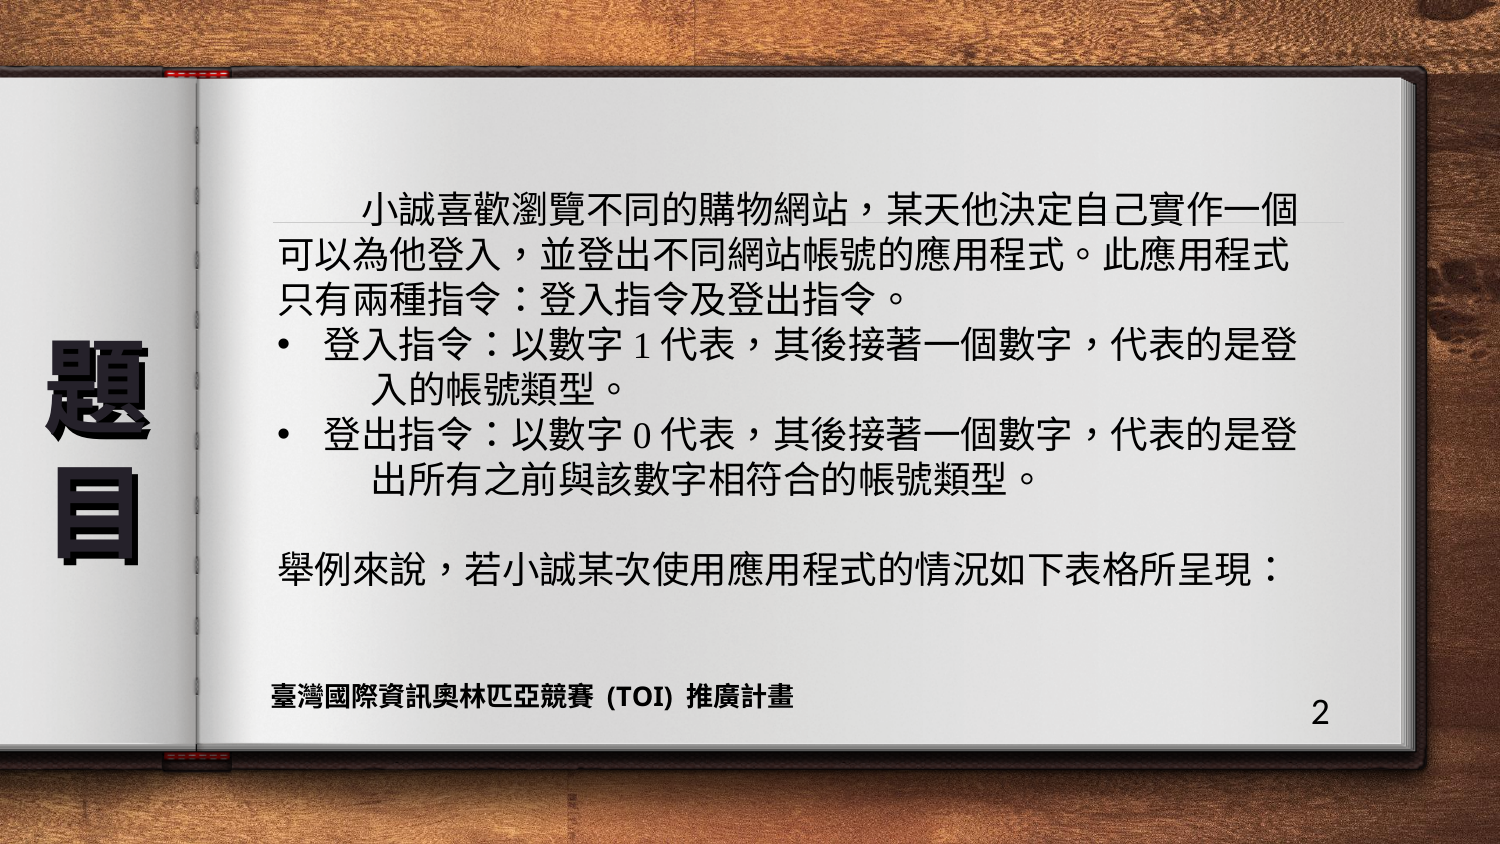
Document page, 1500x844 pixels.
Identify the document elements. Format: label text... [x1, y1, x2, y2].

text_box 小誠喜歡瀏覽不同的購物網站，某天他決定自己實作一個可以為他登入，並登出不同網站帳號的應用程式。此應用程式只有兩種指令：登入指令及登出指令。 登入指令：以數字1代表，其後接著一個數字，代表的是登入的帳號類型。 登出指令：以數字0代表，其後接著一個數字，代表的是登出所有之前與該數字相符合的帳號類型。 舉例來說，若小誠某次使用應用程式的情況如下表格所呈現： [262, 133, 1341, 643]
title 題 目 [28, 306, 210, 552]
text_box [1295, 672, 1386, 737]
